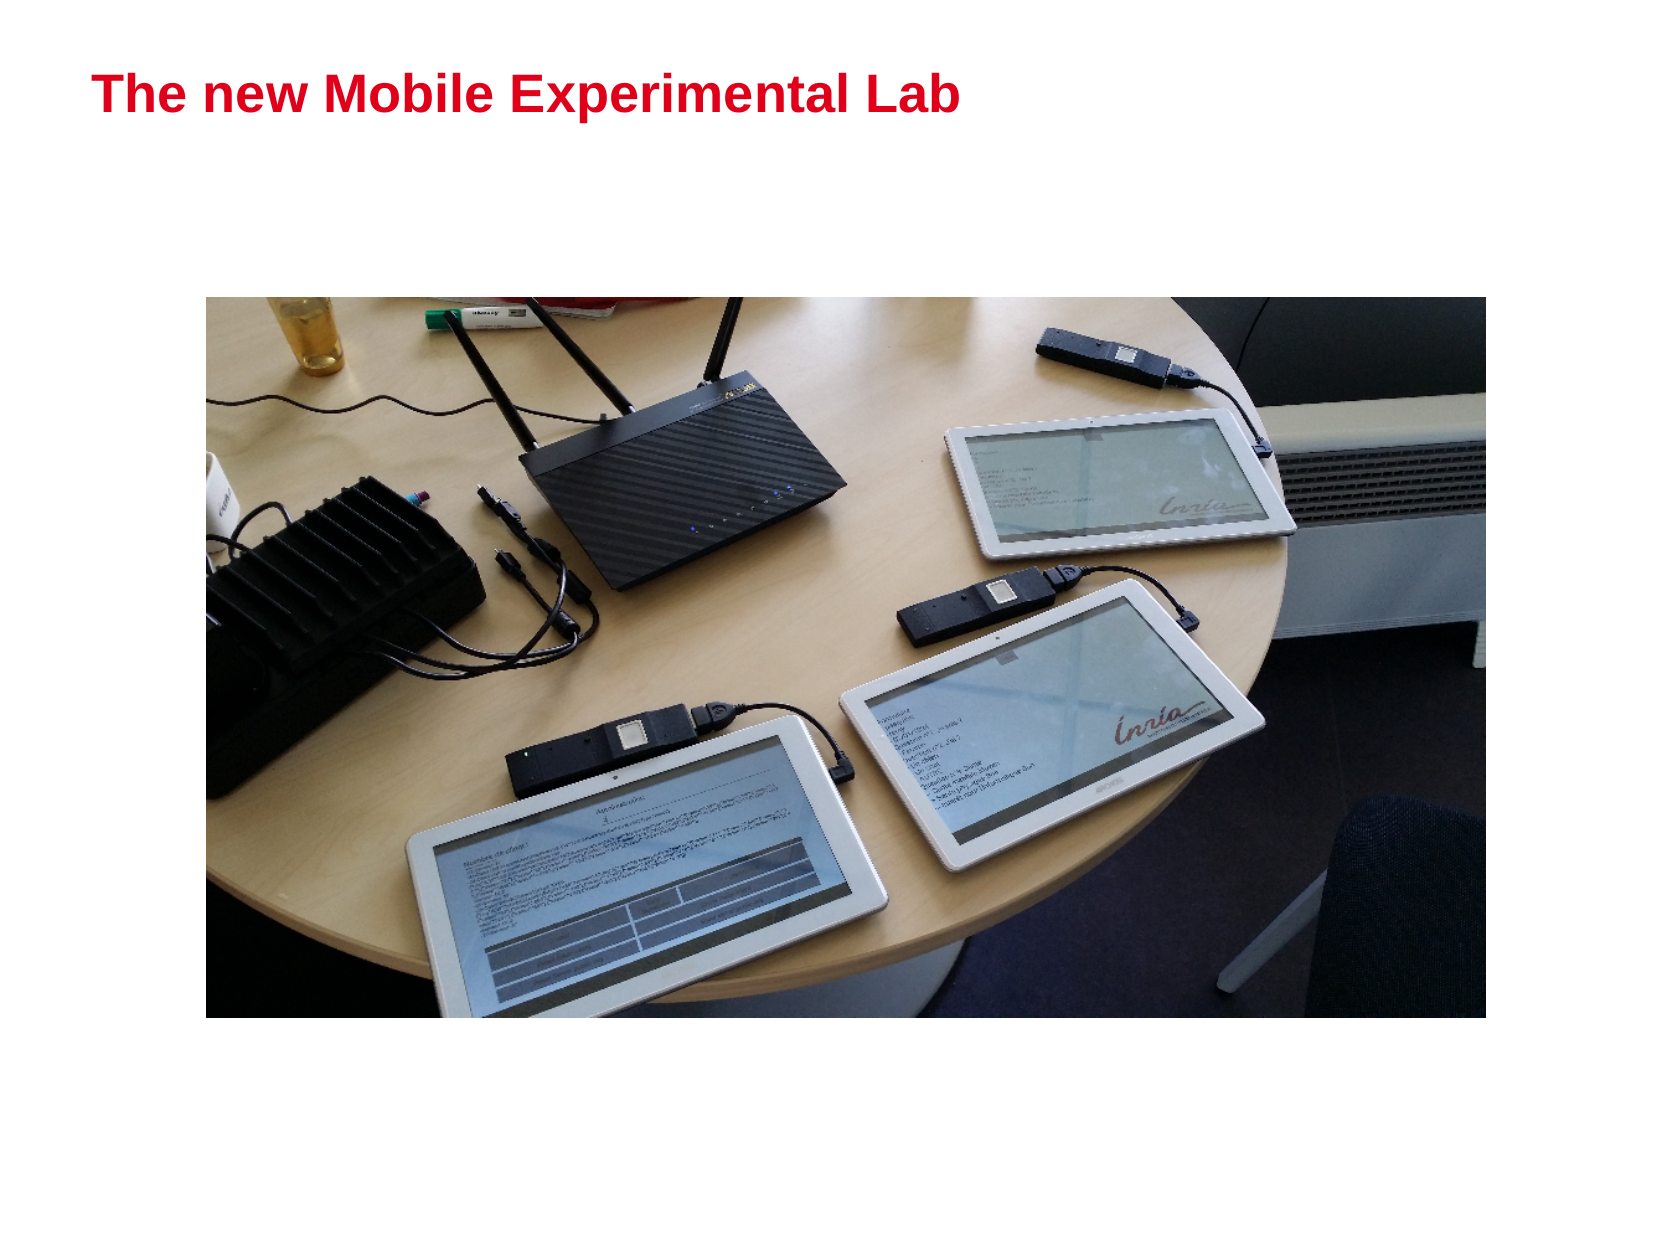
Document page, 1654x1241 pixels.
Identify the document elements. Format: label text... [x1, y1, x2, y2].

picture [206, 297, 1486, 1018]
text_box The new Mobile Experimental Lab [55, 23, 1580, 159]
